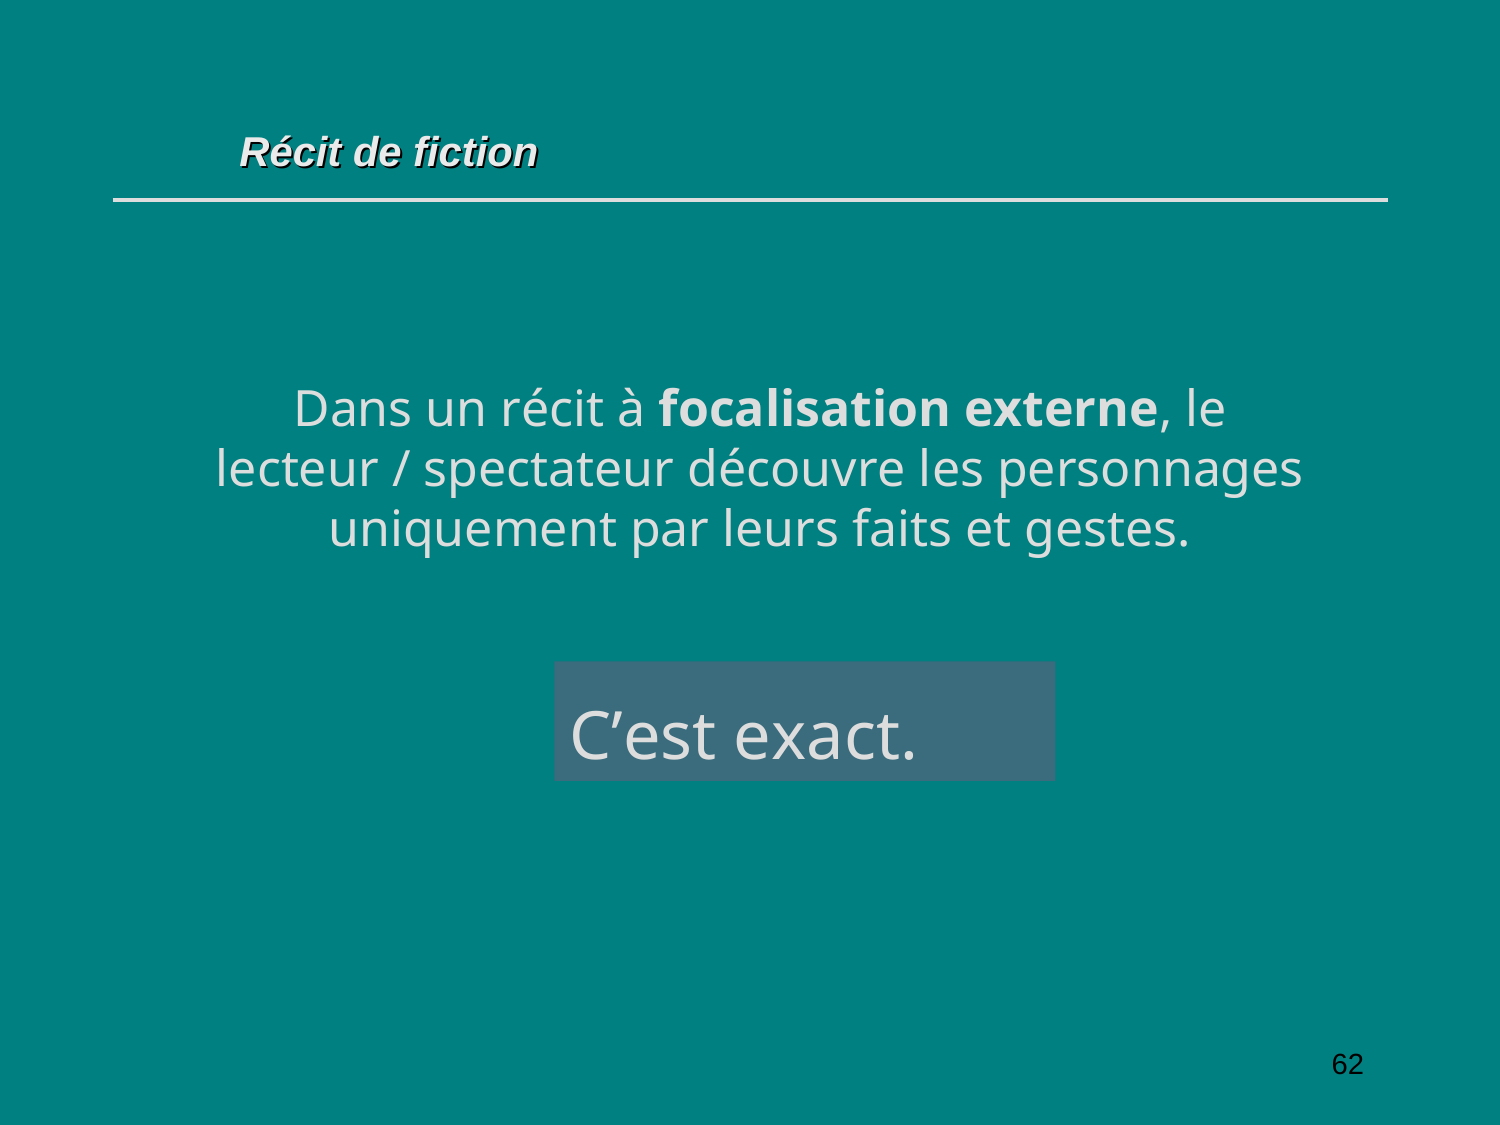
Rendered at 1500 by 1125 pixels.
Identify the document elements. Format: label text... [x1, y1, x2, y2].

text_box Dans un récit à focalisation externe, le lecteur / spectateur découvre les personnages uniquement par leurs faits et gestes. Oui / Non ? [182, 368, 1338, 747]
text_box C’est exact. [554, 661, 1056, 781]
text_box Récit de fiction [224, 116, 554, 183]
